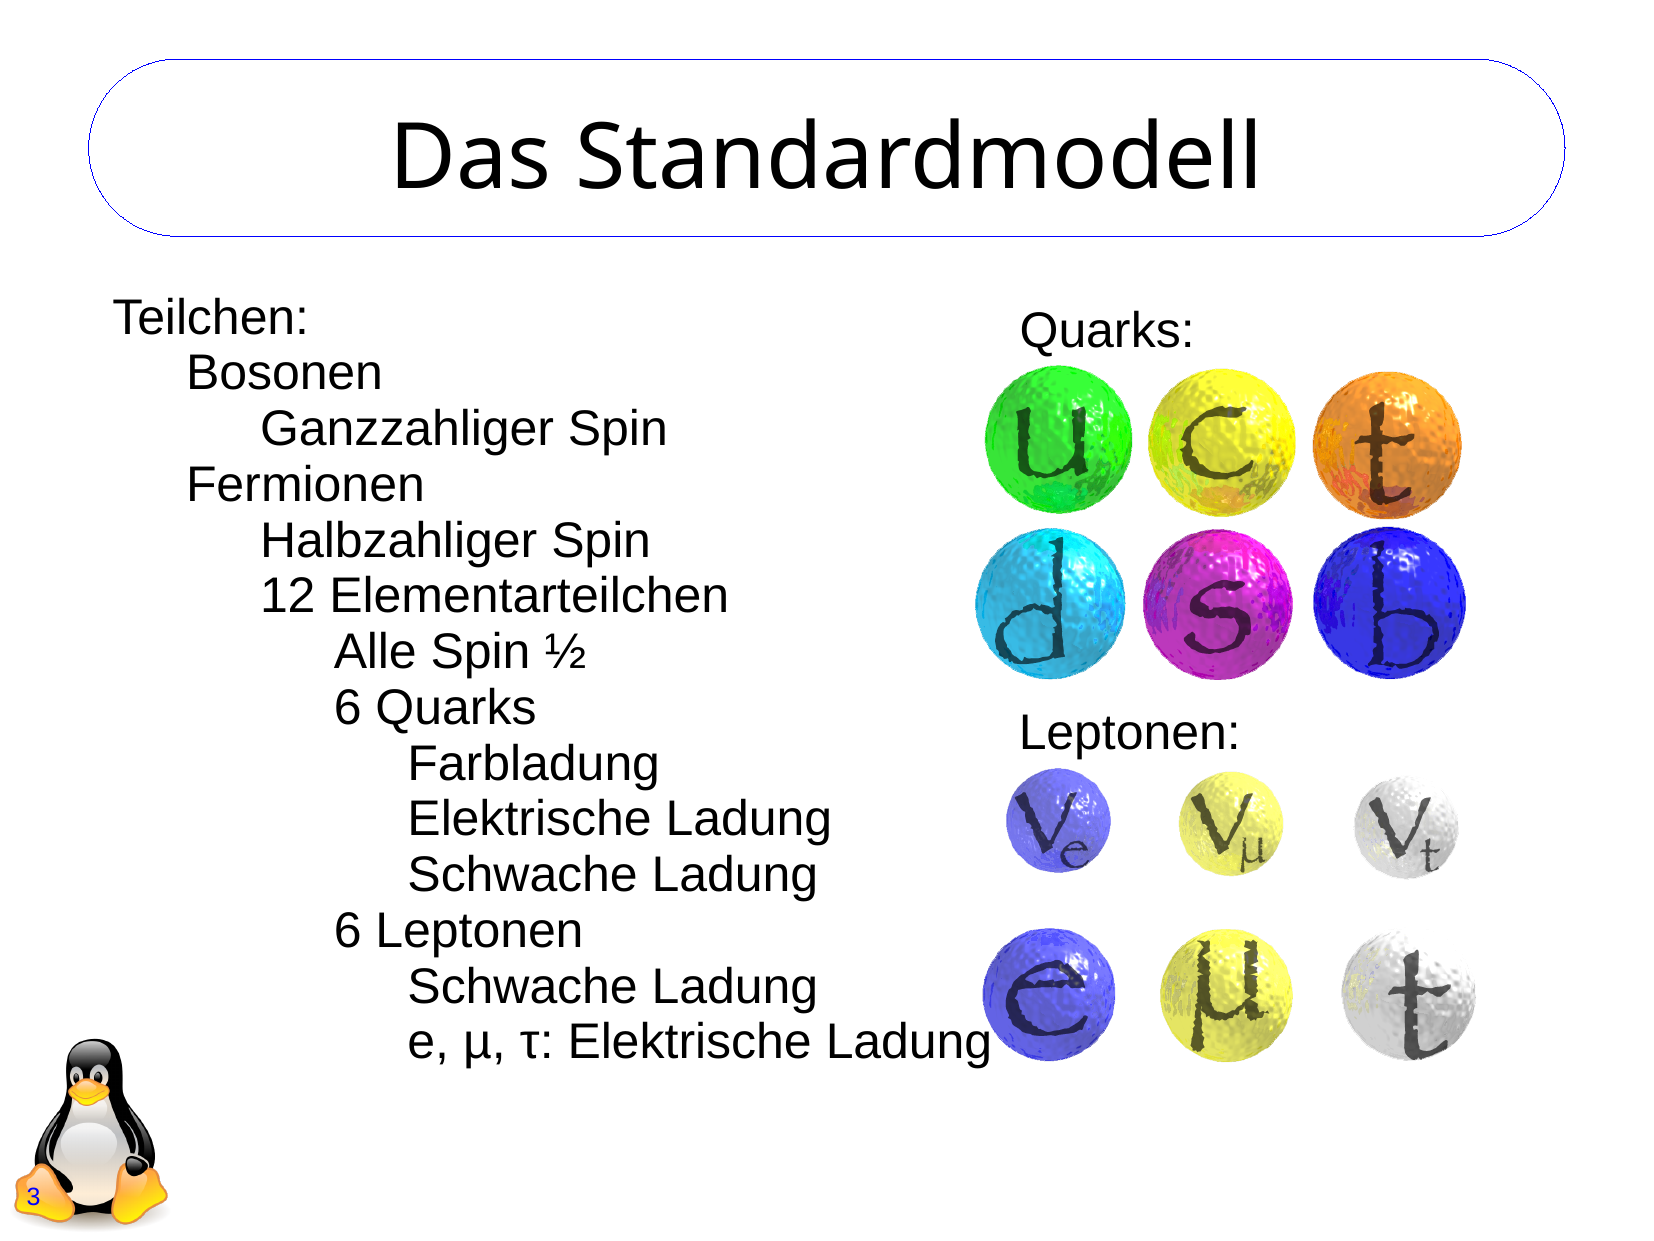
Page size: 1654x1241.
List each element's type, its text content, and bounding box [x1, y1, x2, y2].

text_box Leptonen: [1003, 697, 1256, 768]
subtitle Teilchen: Bosonen Ganzzahliger Spin Fermionen Halbzahliger Spin 12 Elementarteilchen Alle Spin ½ 6 Quarks Farbladung Elektrische Ladung Schwache Ladung 6 Leptonen Schwache Ladung e, µ, τ: Elektrische Ladung [112, 288, 1004, 1093]
picture [2, 1030, 178, 1241]
picture [974, 364, 1467, 680]
text_box Quarks: [1004, 295, 1210, 366]
picture [982, 767, 1477, 1063]
title Das Standardmodell [82, 56, 1571, 250]
